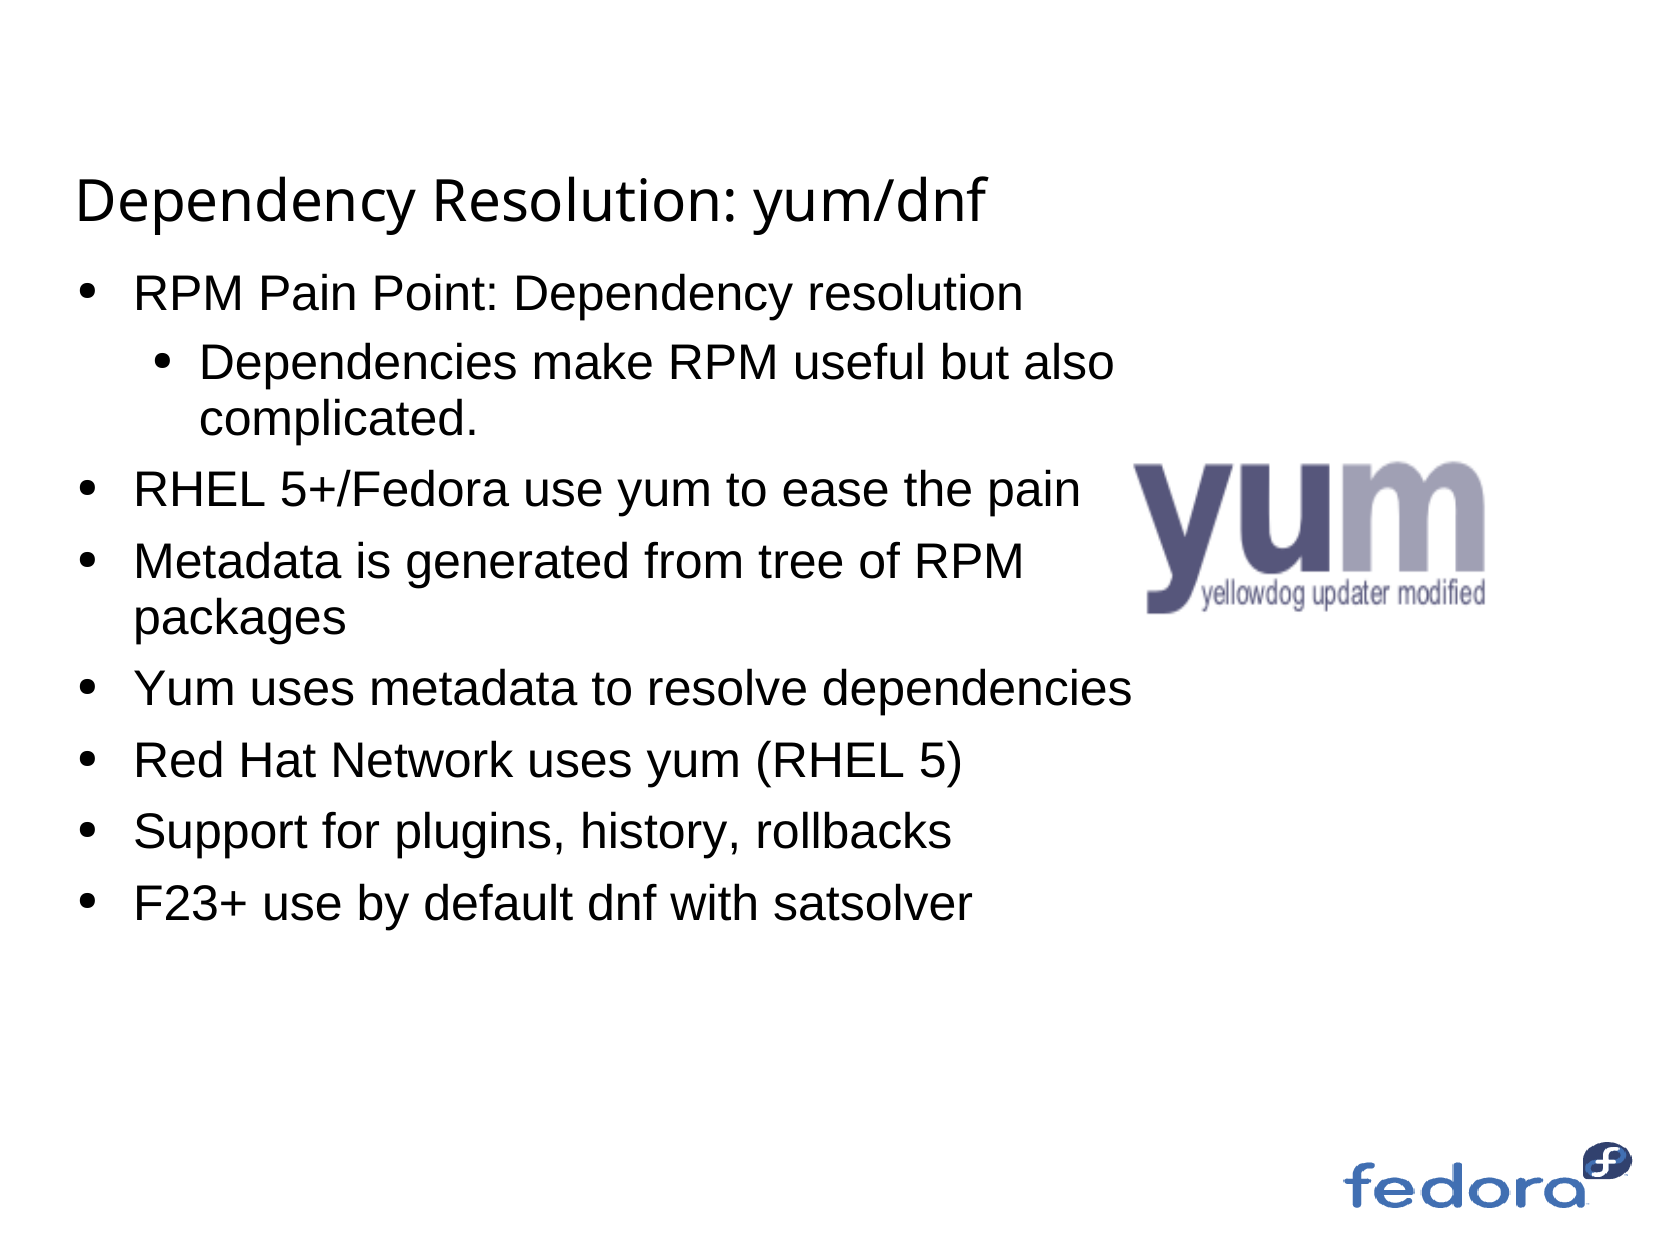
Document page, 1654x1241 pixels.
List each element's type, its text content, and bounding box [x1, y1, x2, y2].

title Dependency Resolution: yum/dnf [74, 140, 1506, 259]
picture [1130, 455, 1489, 619]
picture [1332, 1124, 1651, 1227]
list RPM Pain Point: Dependency resolution Dependencies make RPM useful but also complicated. RHEL 5+/Fedora use yum to ease the pain Metadata is generated from tree of RPM packages Yum uses metadata to resolve dependencies Red Hat Network uses yum (RHEL 5) Support for plugins, history, rollbacks F23+ use by default dnf with satsolver [77, 264, 1137, 1174]
